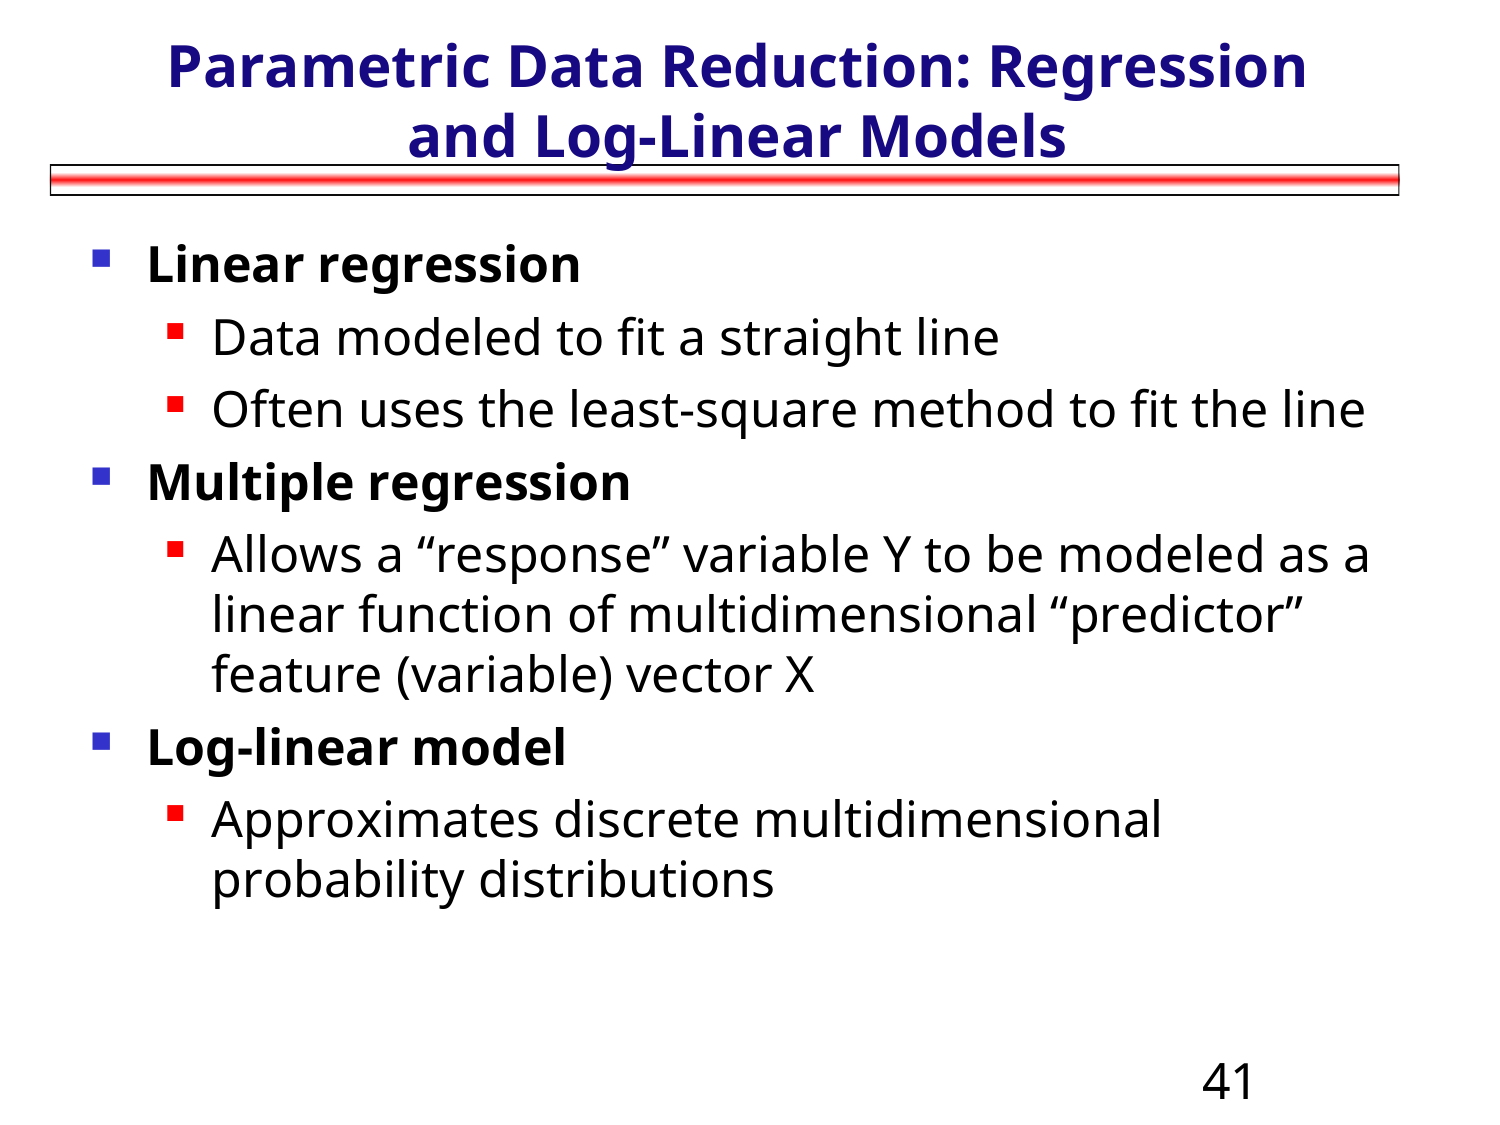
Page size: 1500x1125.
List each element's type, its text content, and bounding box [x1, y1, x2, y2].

text_box <number> [1187, 1062, 1500, 1125]
title Parametric Data Reduction: Regression and Log-Linear Models [99, 1, 1375, 177]
list Linear regression Data modeled to fit a straight line Often uses the least-square method to fit the line Multiple regression Allows a “response” variable Y to be modeled as a linear function of multidimensional “predictor” feature (variable) vector X Log-linear model Approximates discrete multidimensional probability distributions [75, 225, 1426, 1060]
